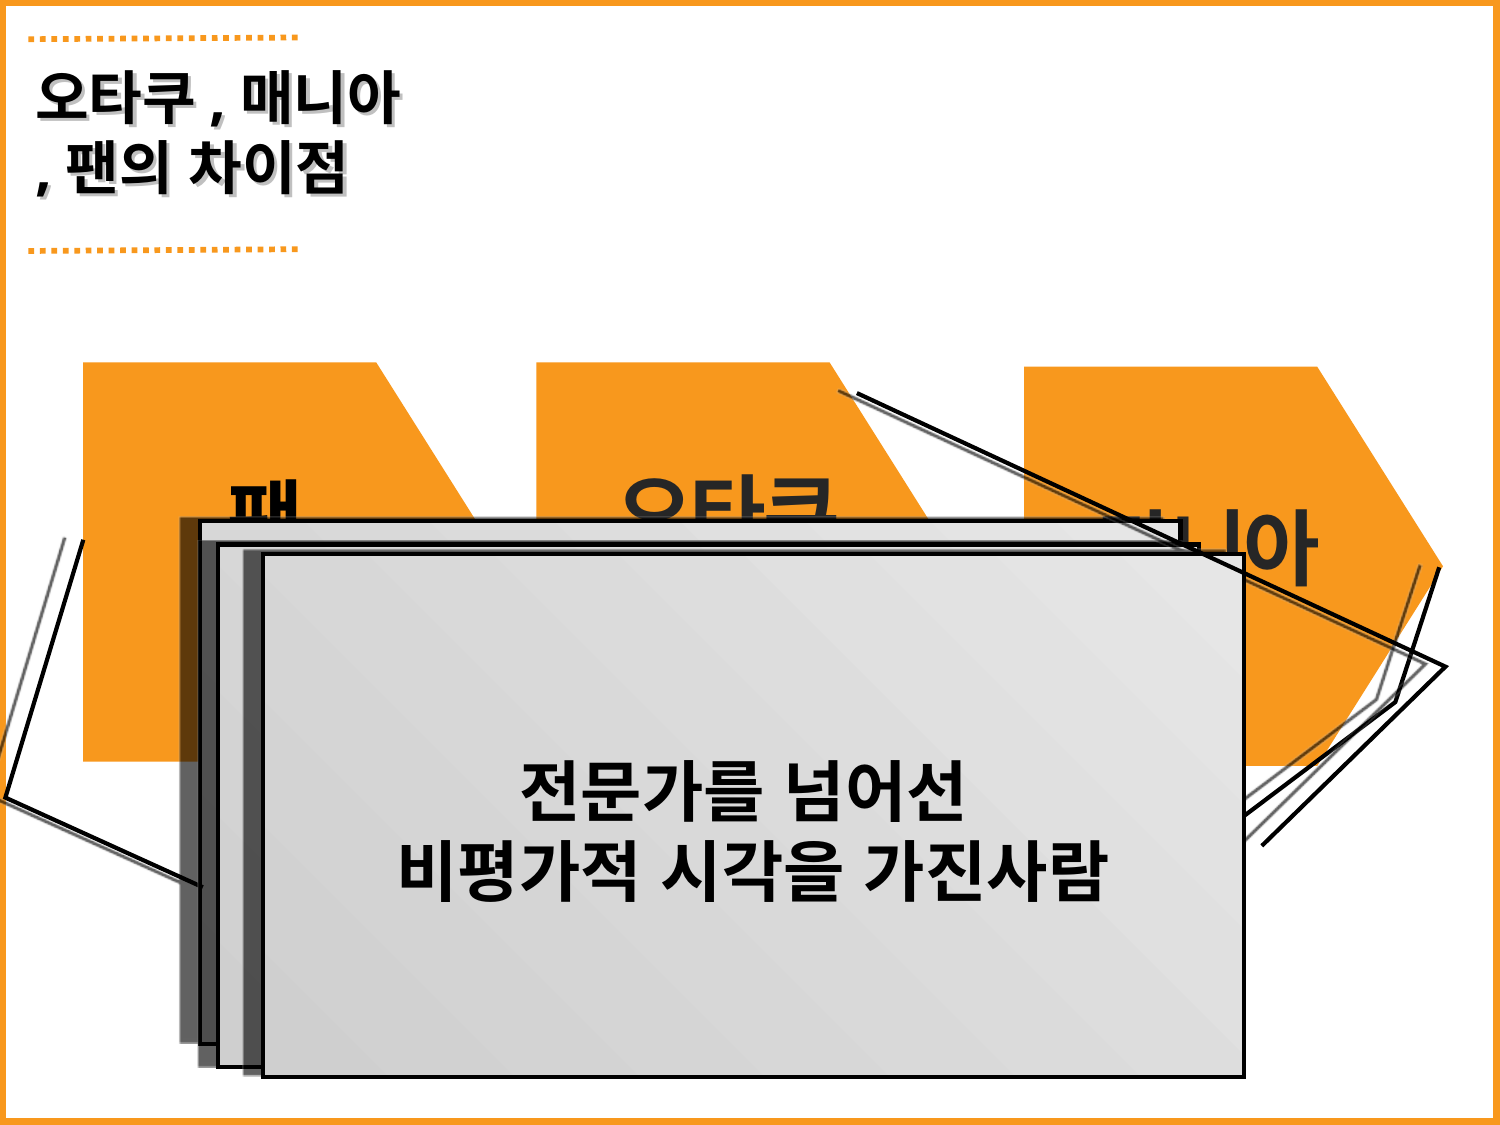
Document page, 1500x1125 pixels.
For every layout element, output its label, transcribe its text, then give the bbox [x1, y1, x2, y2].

text_box 오타쿠 [588, 453, 868, 521]
text_box [17, 46, 307, 153]
text_box [83, 362, 477, 762]
text_box 무엇인가를 좋아하는 사람들 (야구경기관람, 가수음반/영화 수집등) [200, 521, 1181, 1044]
text_box 오타쿠,매니아 ,팬의 차이점 [20, 54, 483, 209]
text_box 전문가를 넘어선 비평가적 시각을 가진사람 [263, 554, 1244, 1077]
text_box [536, 362, 930, 521]
text_box 흥미를 갖고 있는 대상의 심도있는 연구 (자기만족을 목적으로 함) [218, 544, 1199, 1067]
text_box [1024, 366, 1444, 766]
text_box 마니아 [1046, 489, 1372, 606]
text_box 팬 [117, 458, 416, 575]
